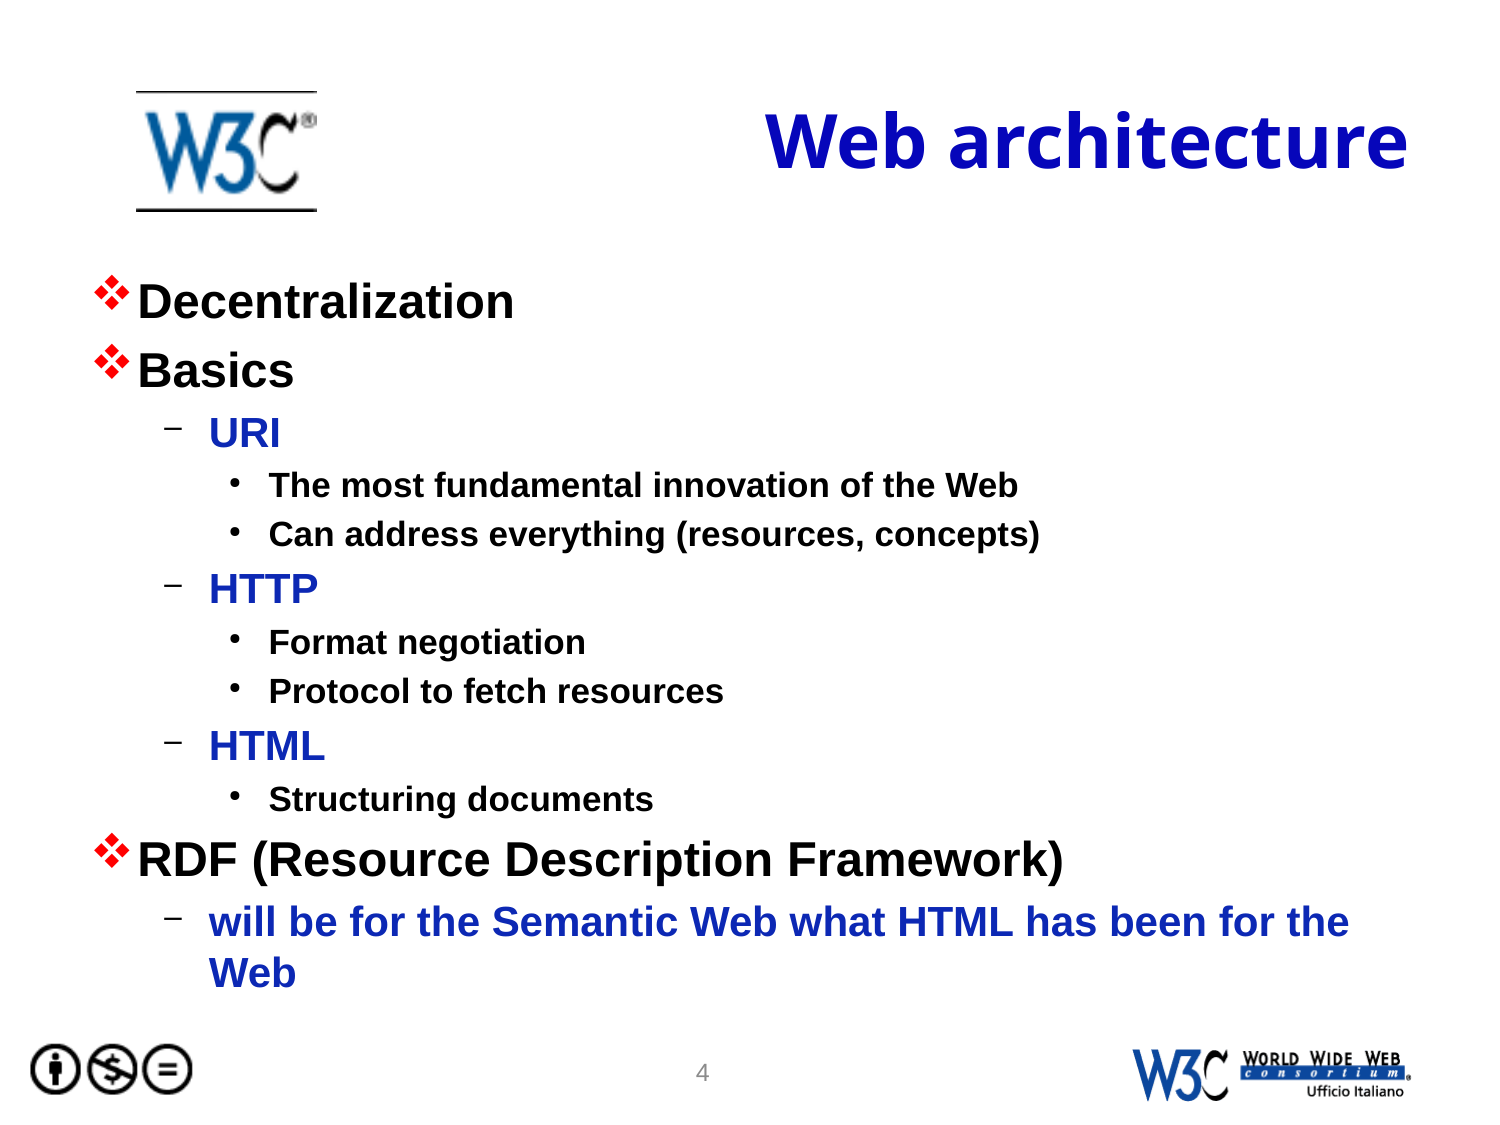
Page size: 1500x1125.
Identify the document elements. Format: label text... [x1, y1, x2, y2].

picture [15, 1022, 205, 1106]
list Decentralization Basics URI The most fundamental innovation of the Web Can address everything (resources, concepts) HTTP Format negotiation Protocol to fetch resources HTML Structuring documents RDF (Resource Description Framework) will be for the Semantic Web what HTML has been for the Web [75, 262, 1425, 1005]
picture [136, 91, 317, 212]
picture [1132, 1049, 1412, 1102]
slide_number <number> [680, 1041, 761, 1102]
title Web architecture [75, 45, 1425, 233]
